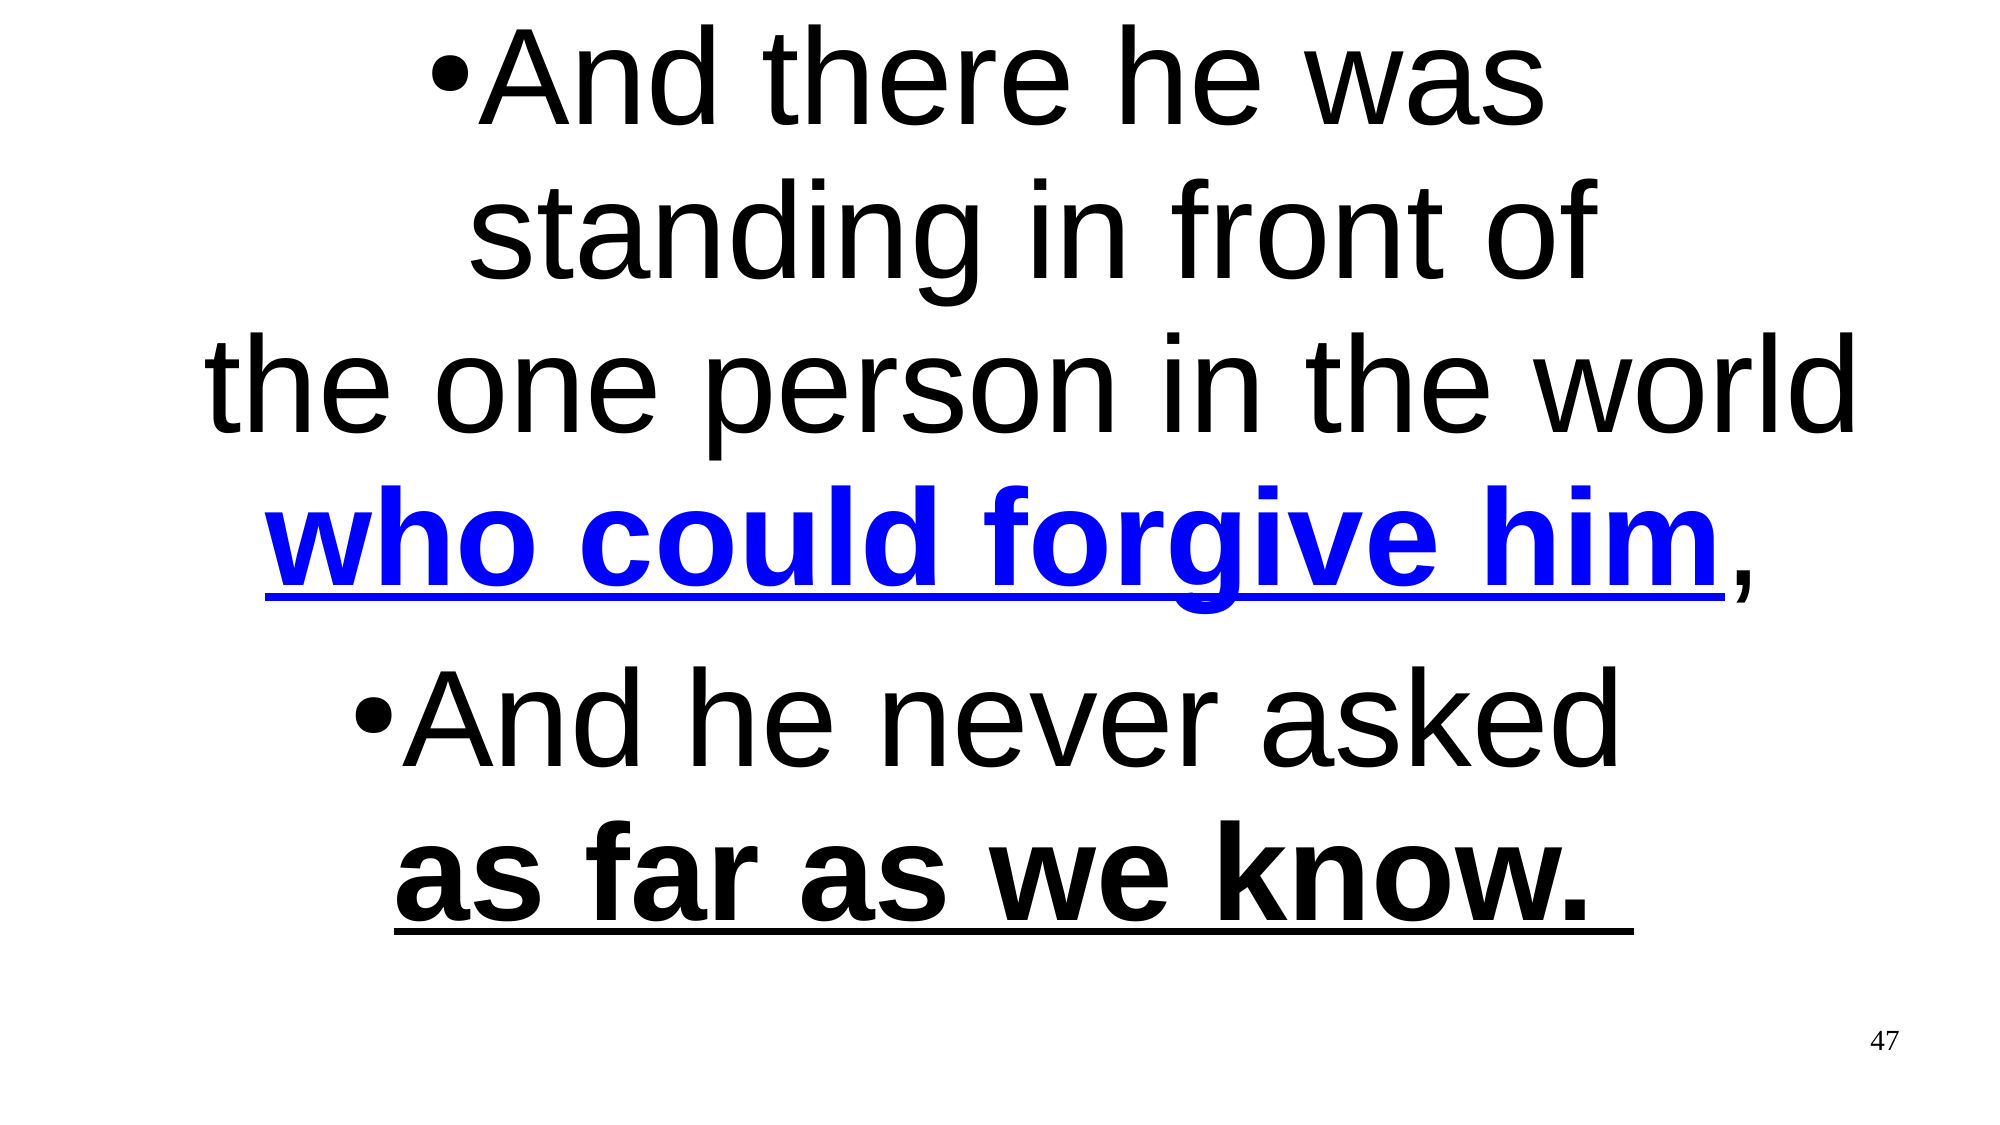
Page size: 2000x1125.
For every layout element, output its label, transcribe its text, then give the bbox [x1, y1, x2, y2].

list And there he was standing in front of the one person in the world who could forgive him, And he never asked as far as we know. [0, 0, 1996, 1123]
